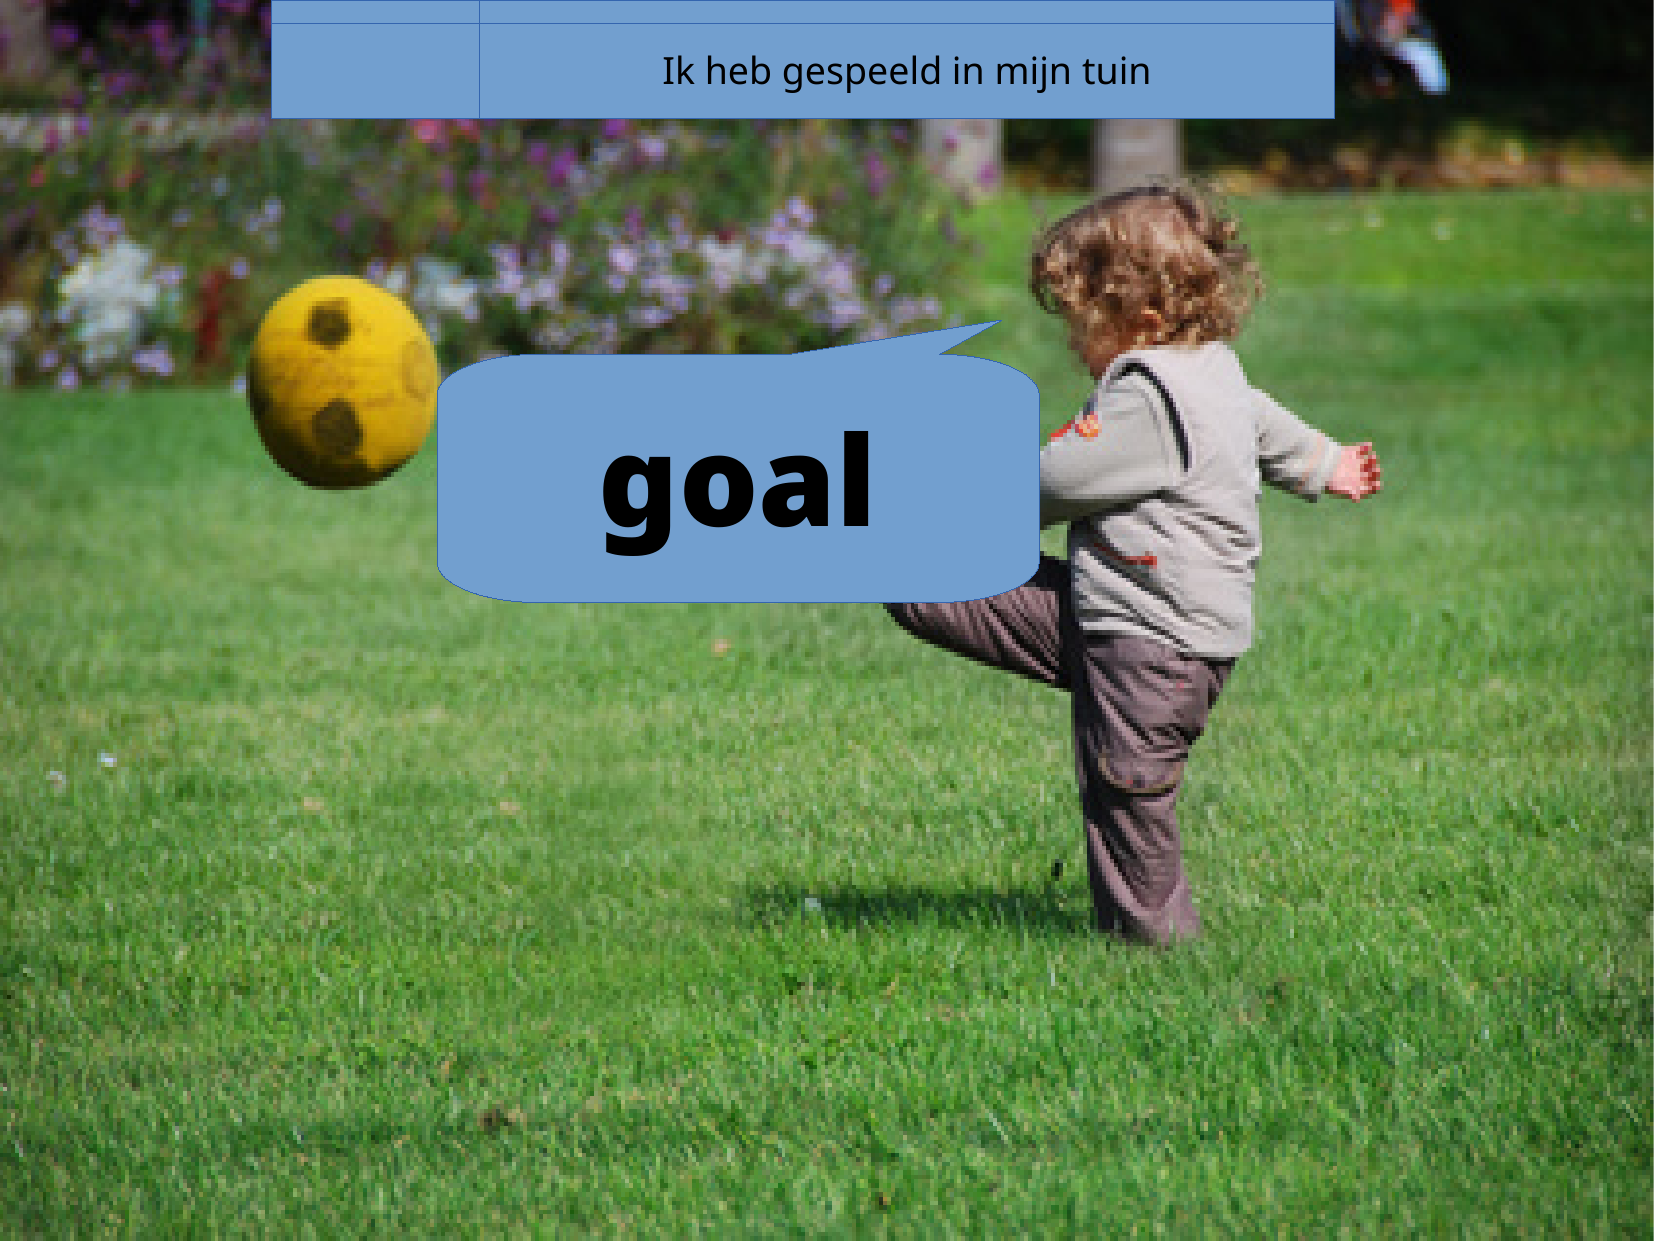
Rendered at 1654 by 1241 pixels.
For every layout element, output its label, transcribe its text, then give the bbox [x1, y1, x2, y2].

text_box Ik heb gespeeld in mijn tuin [271, 0, 1335, 119]
text_box goal [437, 320, 1040, 603]
picture [0, 0, 1654, 1241]
